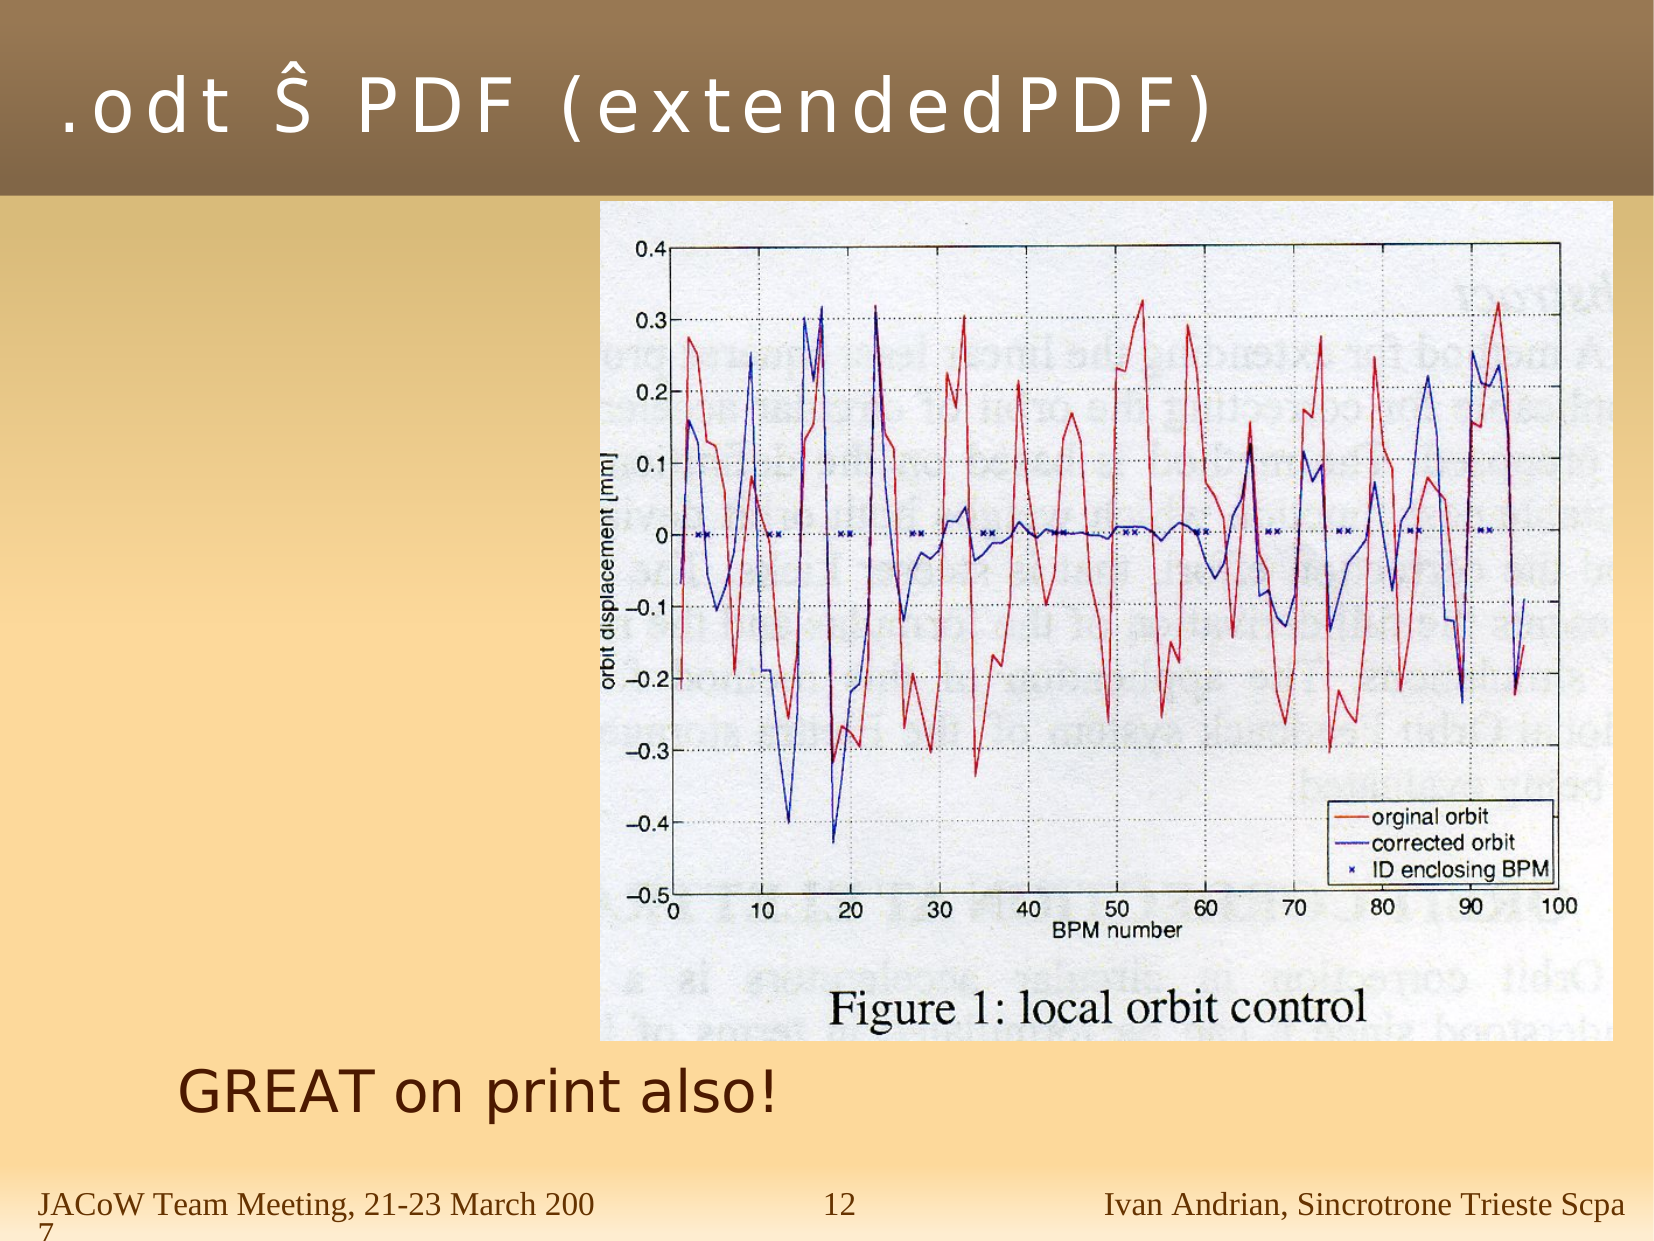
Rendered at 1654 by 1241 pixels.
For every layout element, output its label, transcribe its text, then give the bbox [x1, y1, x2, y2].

title .odt Ŝ PDF (extendedPDF) [59, 29, 1595, 178]
list GREAT on print also! [82, 290, 1571, 1127]
picture [0, 0, 1654, 1241]
